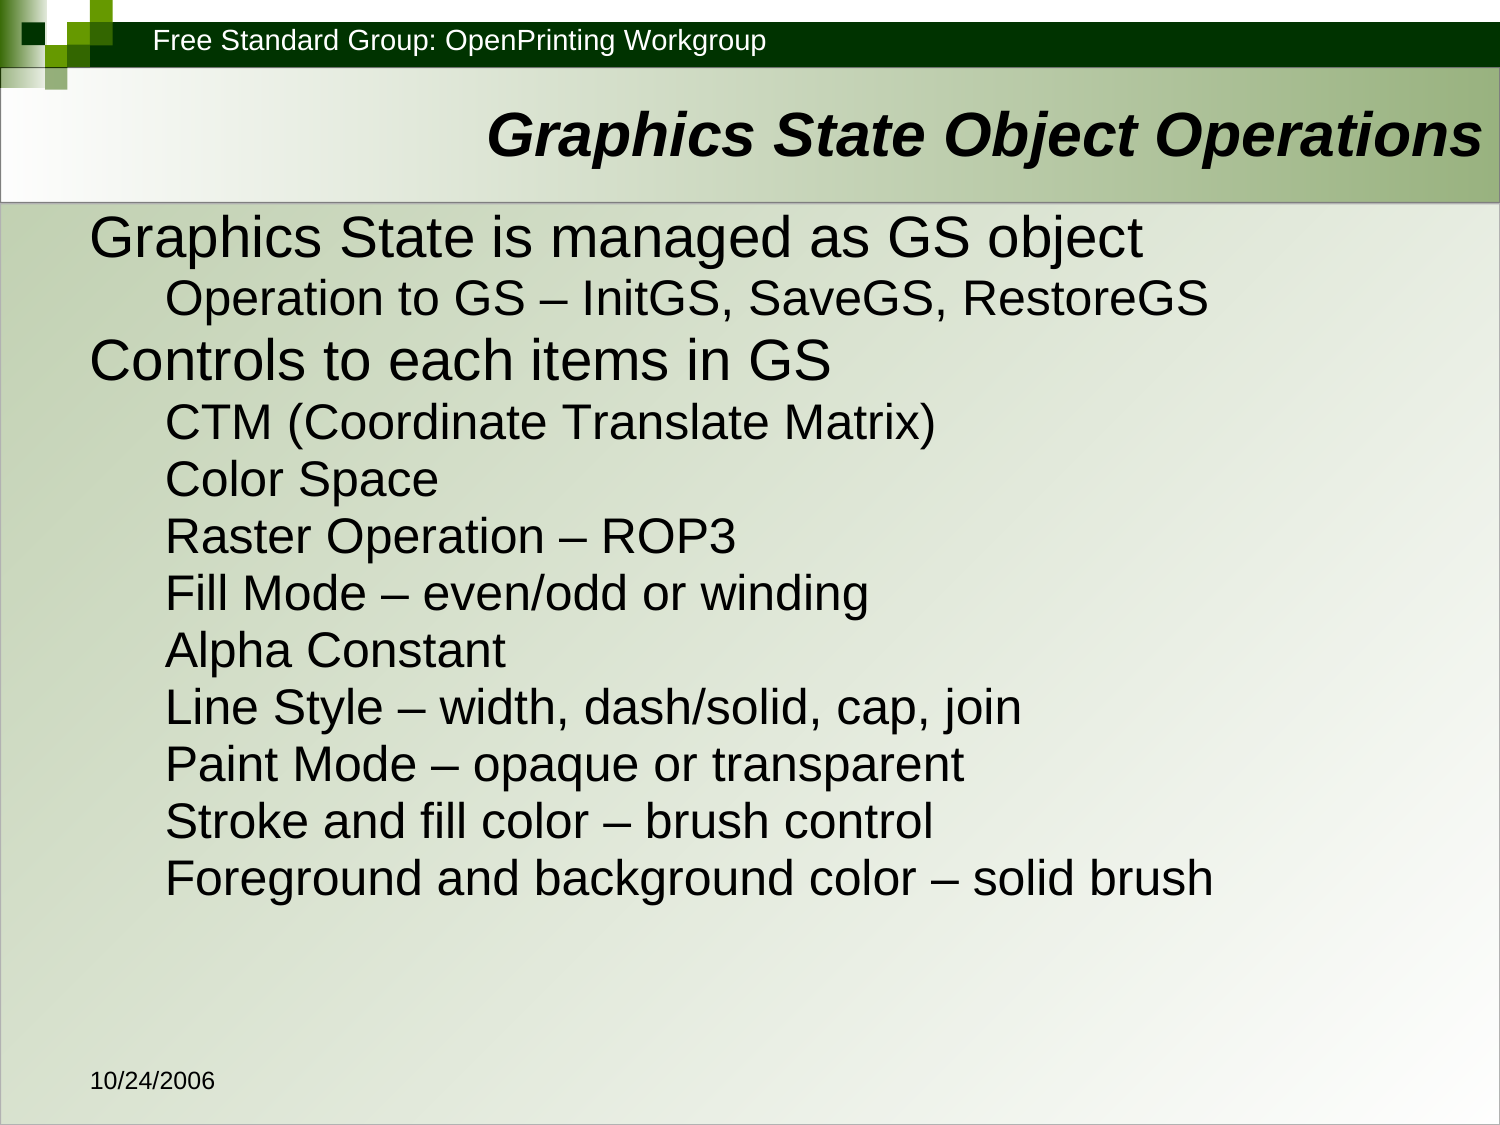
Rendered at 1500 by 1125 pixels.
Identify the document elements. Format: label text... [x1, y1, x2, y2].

list Graphics State is managed as GS object Operation to GS – InitGS, SaveGS, RestoreGS Controls to each items in GS CTM (Coordinate Translate Matrix) Color Space Raster Operation – ROP3 Fill Mode – even/odd or winding Alpha Constant Line Style – width, dash/solid, cap, join Paint Mode – opaque or transparent Stroke and fill color – brush control Foreground and background color – solid brush [75, 207, 1426, 1024]
title Graphics State Object Operations [0, 67, 1500, 203]
